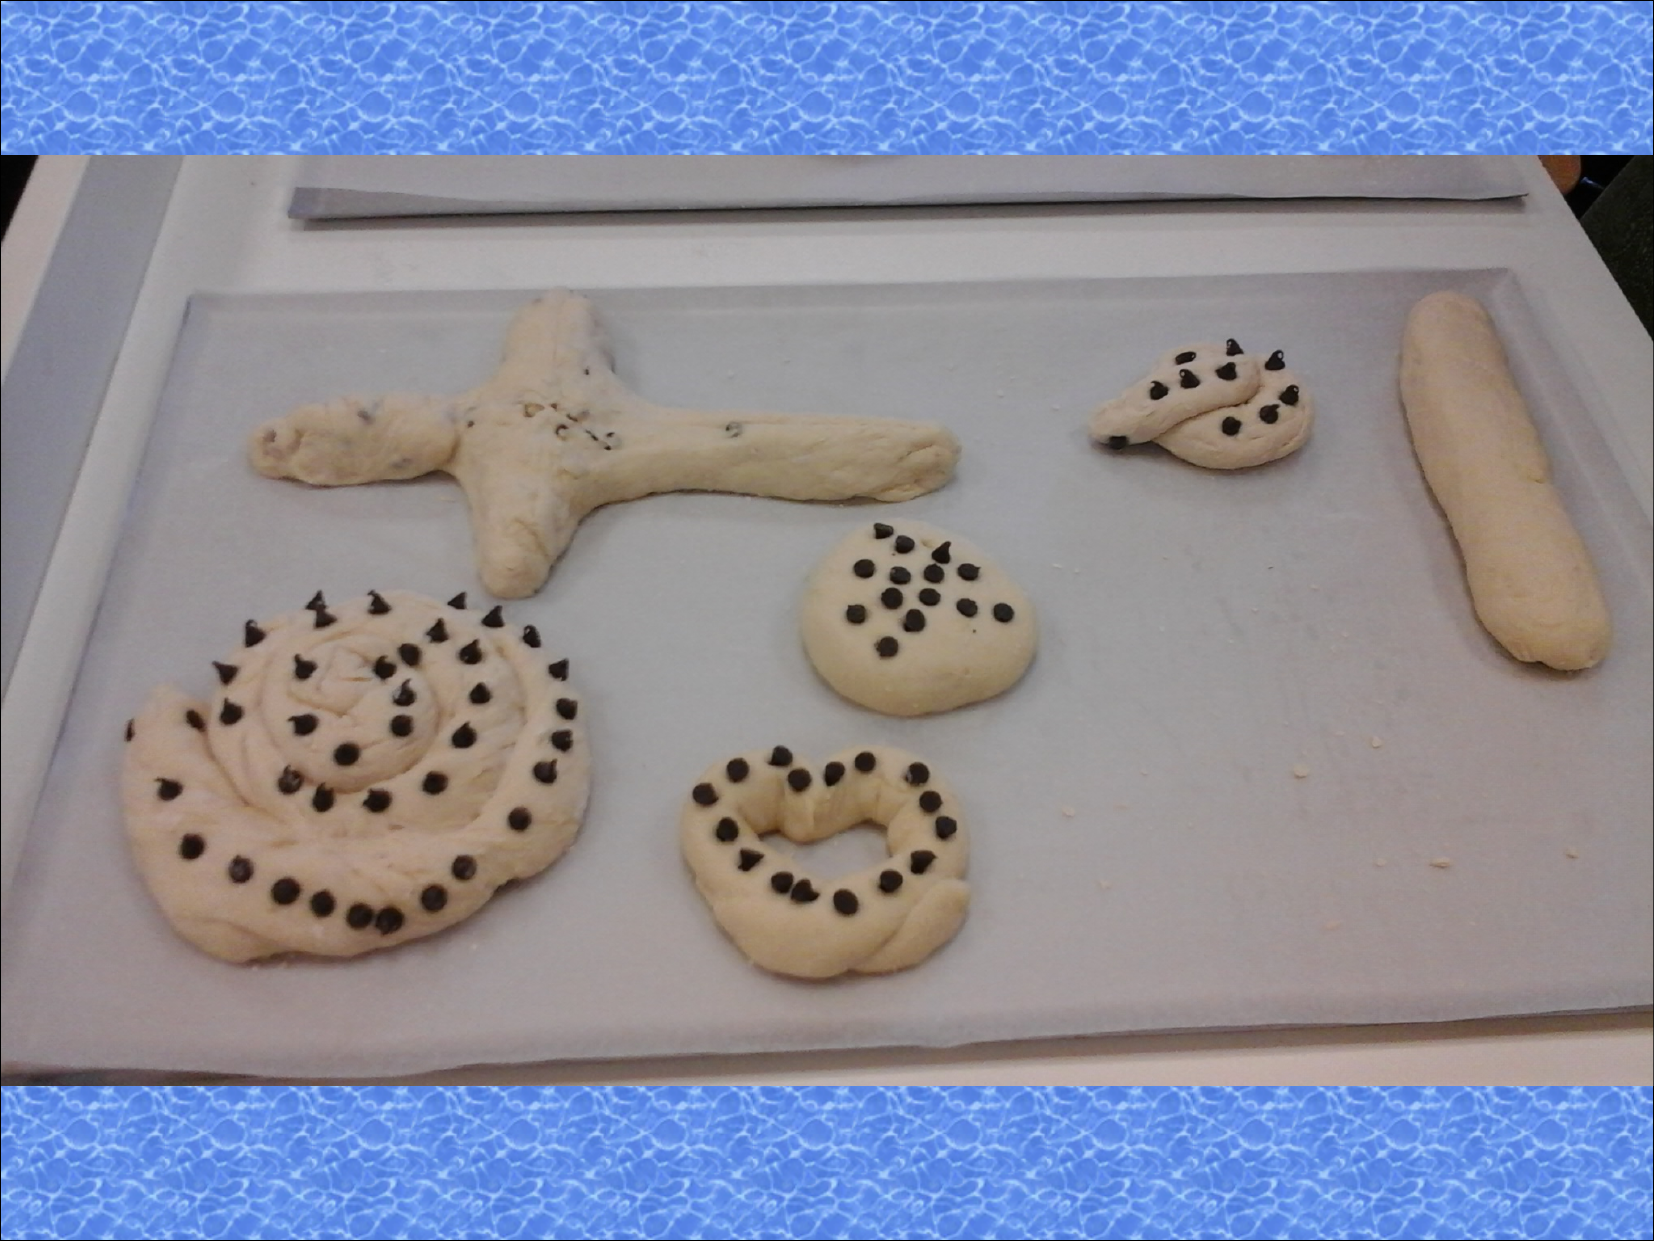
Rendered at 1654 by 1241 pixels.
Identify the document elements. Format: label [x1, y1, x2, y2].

picture [1, 155, 1654, 1086]
text_box [0, 0, 1654, 1241]
